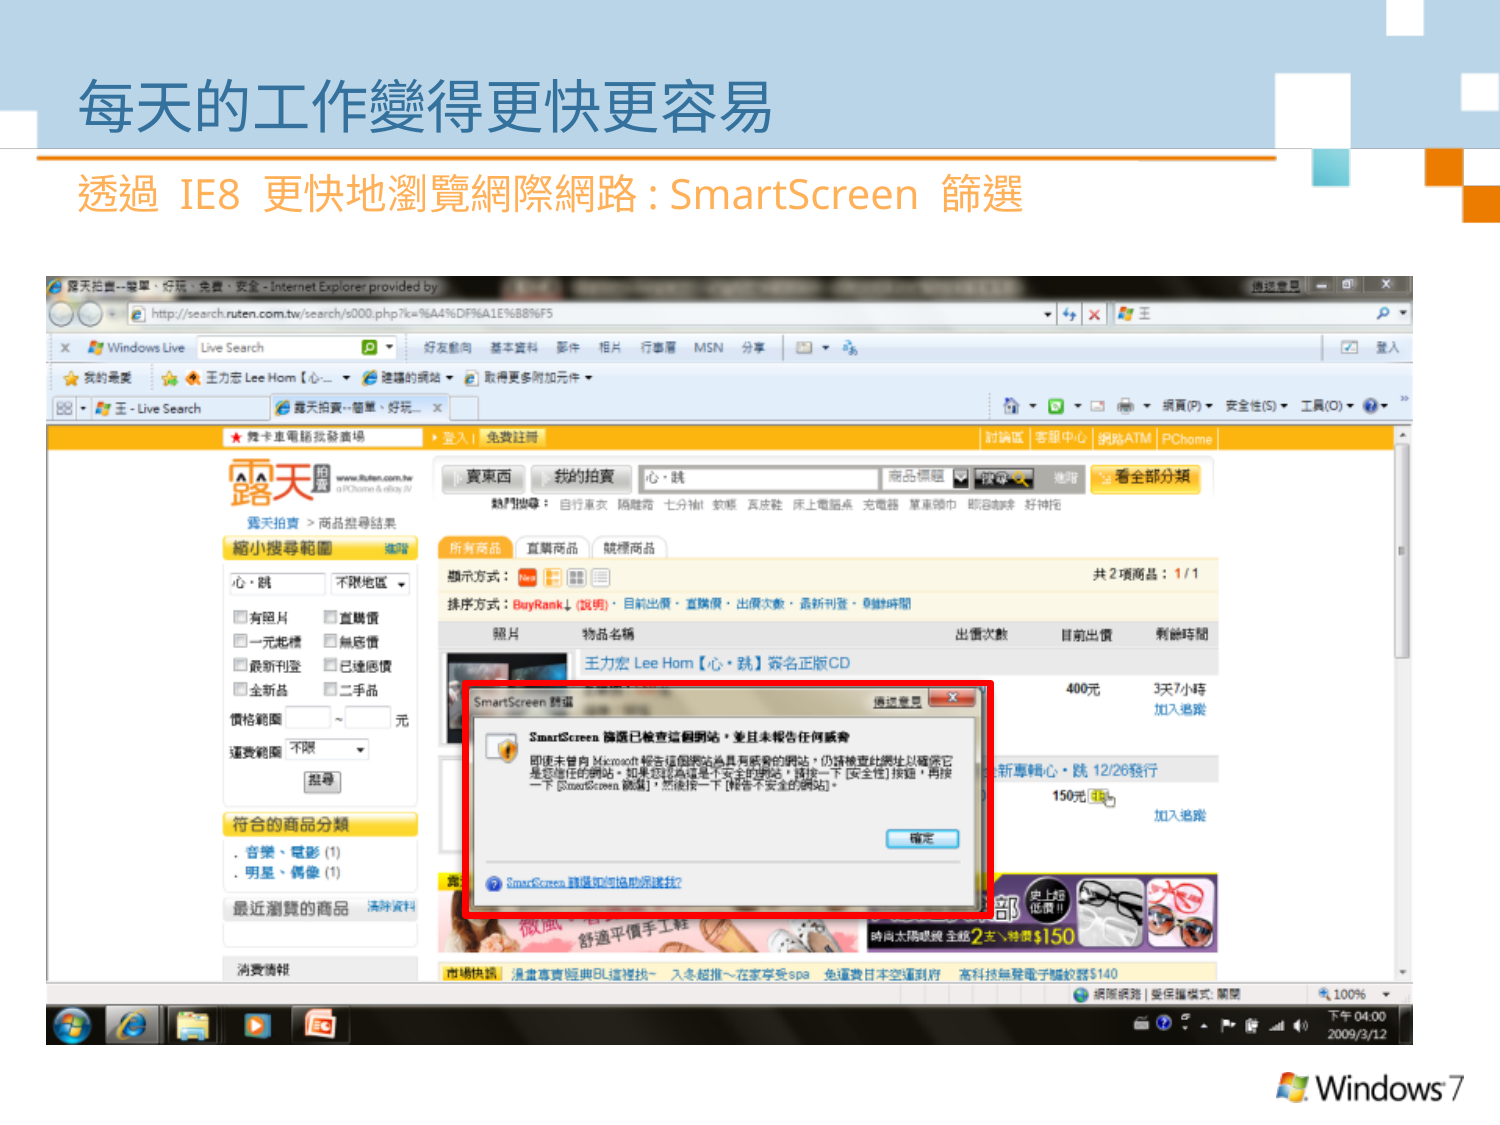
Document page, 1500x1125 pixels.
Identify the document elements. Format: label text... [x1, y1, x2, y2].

title 每天的工作變得更快更容易 [62, 62, 1413, 150]
picture [46, 276, 1413, 1045]
text_box 透過 IE8 更快地瀏覽網際網路: SmartScreen 篩選 [44, 160, 1459, 227]
